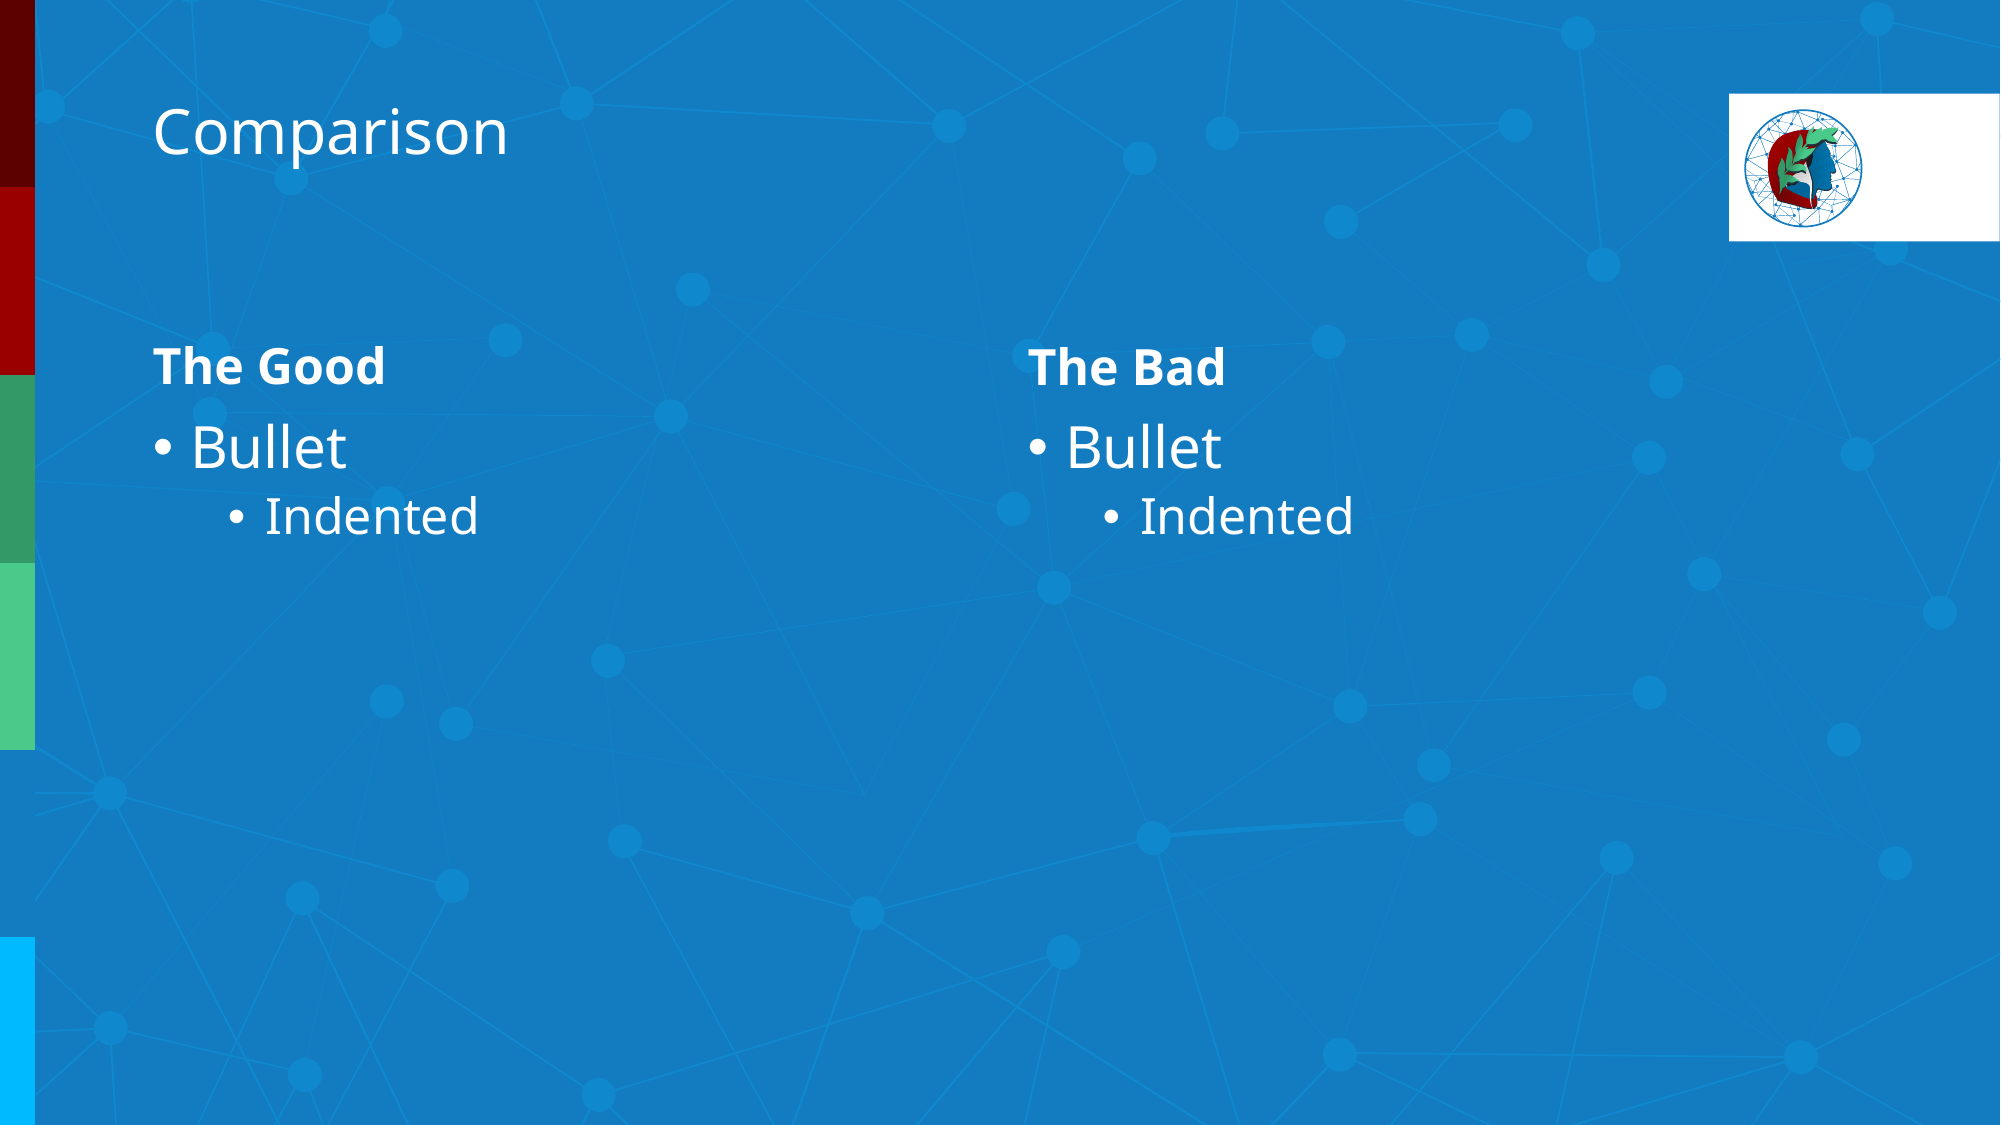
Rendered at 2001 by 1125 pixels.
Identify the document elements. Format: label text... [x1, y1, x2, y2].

title Comparison [137, 24, 1709, 244]
list Bullet Indented [137, 410, 984, 1016]
list Bullet Indented [1012, 410, 1863, 1016]
list The Bad [1012, 268, 1863, 404]
list The Good [137, 267, 984, 403]
